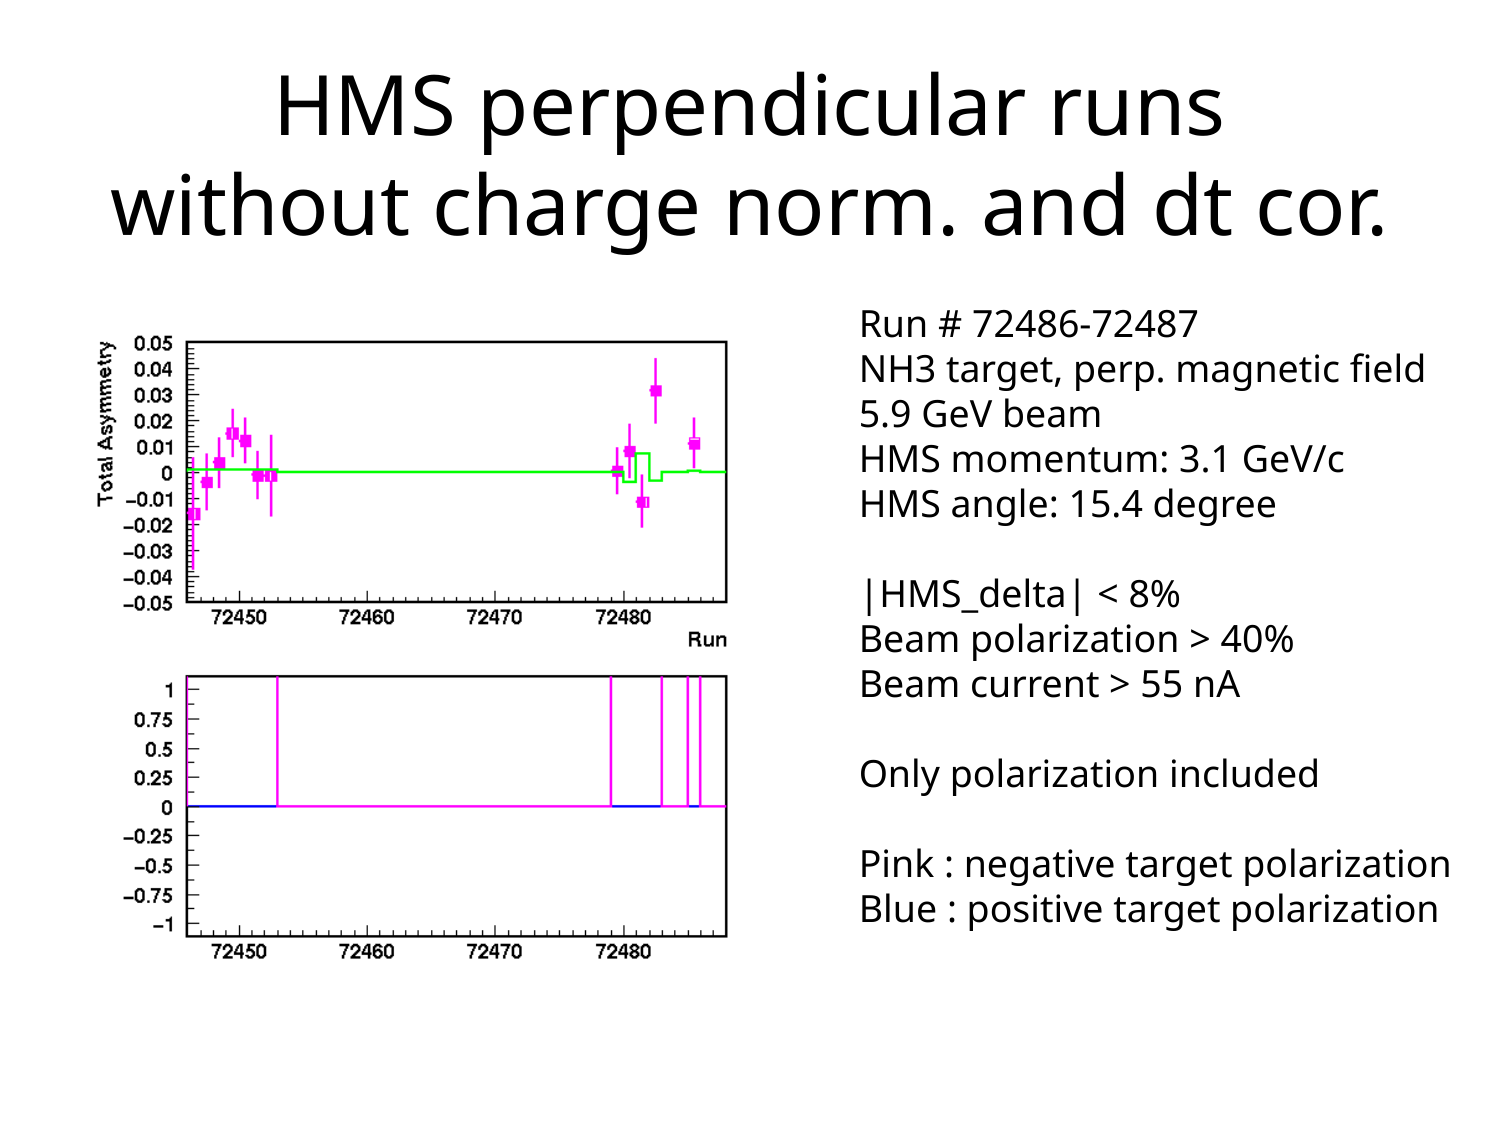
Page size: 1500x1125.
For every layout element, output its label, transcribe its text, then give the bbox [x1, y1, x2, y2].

title HMS perpendicular runs without charge norm. and dt cor. [75, 45, 1426, 233]
text_box Run # 72486-72487 NH3 target, perp. magnetic field 5.9 GeV beam HMS momentum: 3.1 GeV/c HMS angle: 15.4 degree |HMS_delta| < 8% Beam polarization > 40% Beam current > 55 nA Only polarization included Pink : negative target polarization Blue : positive target polarization [843, 292, 1457, 945]
picture [58, 269, 802, 1012]
